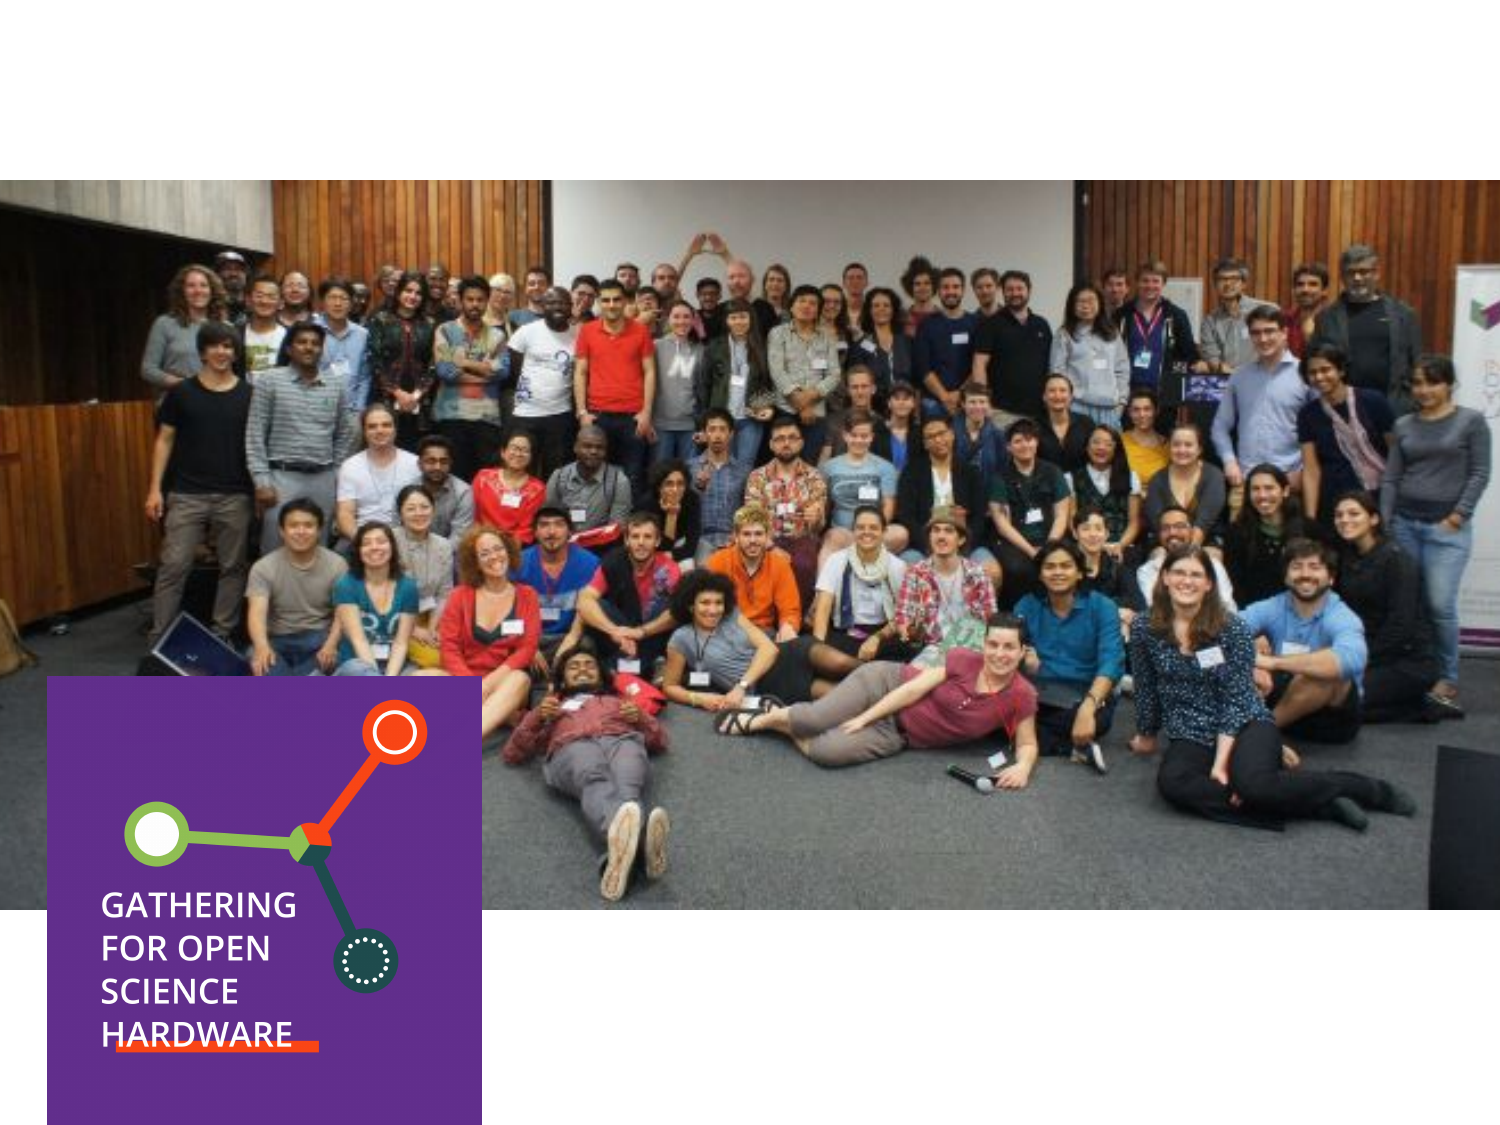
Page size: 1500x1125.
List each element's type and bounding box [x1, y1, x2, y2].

picture [0, 180, 1500, 1125]
